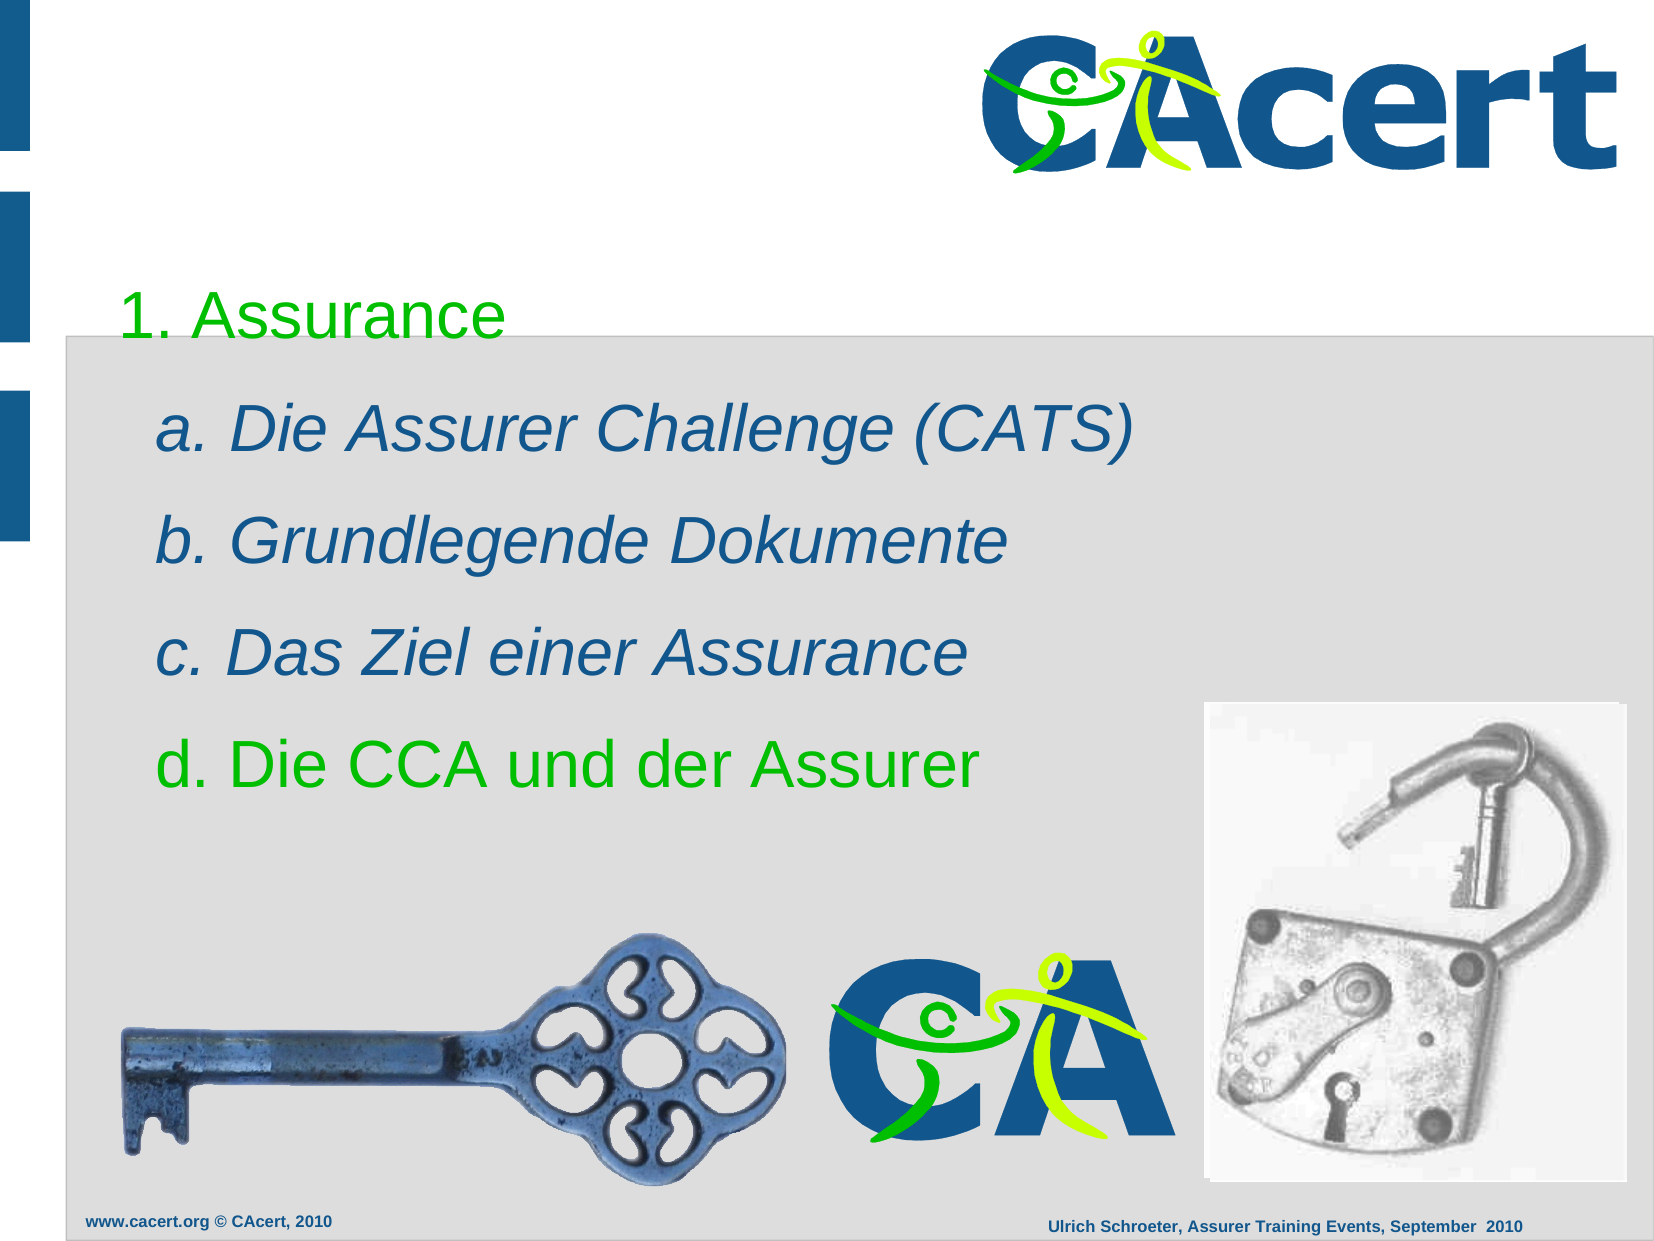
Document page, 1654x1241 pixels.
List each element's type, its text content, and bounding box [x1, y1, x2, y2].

picture [106, 915, 800, 1203]
picture [1204, 702, 1627, 1182]
title 1. Assurance a. Die Assurer Challenge (CATS) b. Grundlegende Dokumente c. Das Ziel einer Assurance d. Die CCA und der Assurer [118, 259, 1530, 784]
picture [826, 950, 1177, 1145]
